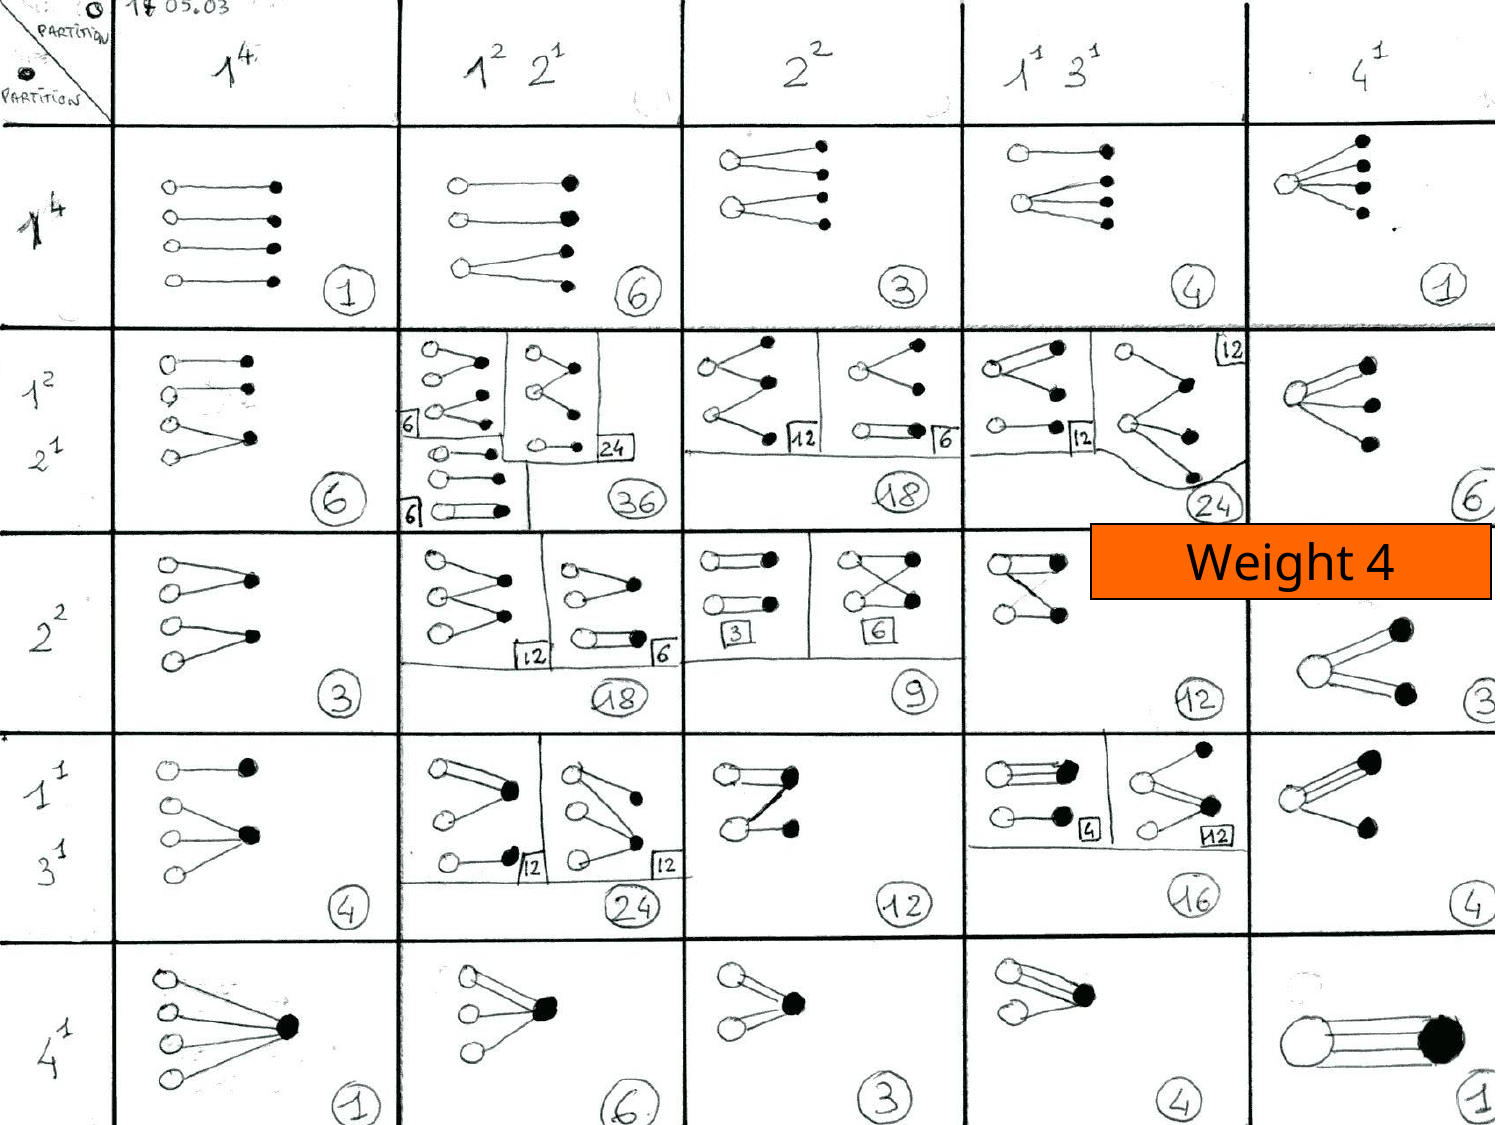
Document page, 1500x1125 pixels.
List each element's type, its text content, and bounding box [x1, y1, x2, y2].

text_box Weight 4 [1091, 524, 1492, 600]
picture [0, 0, 1495, 1125]
